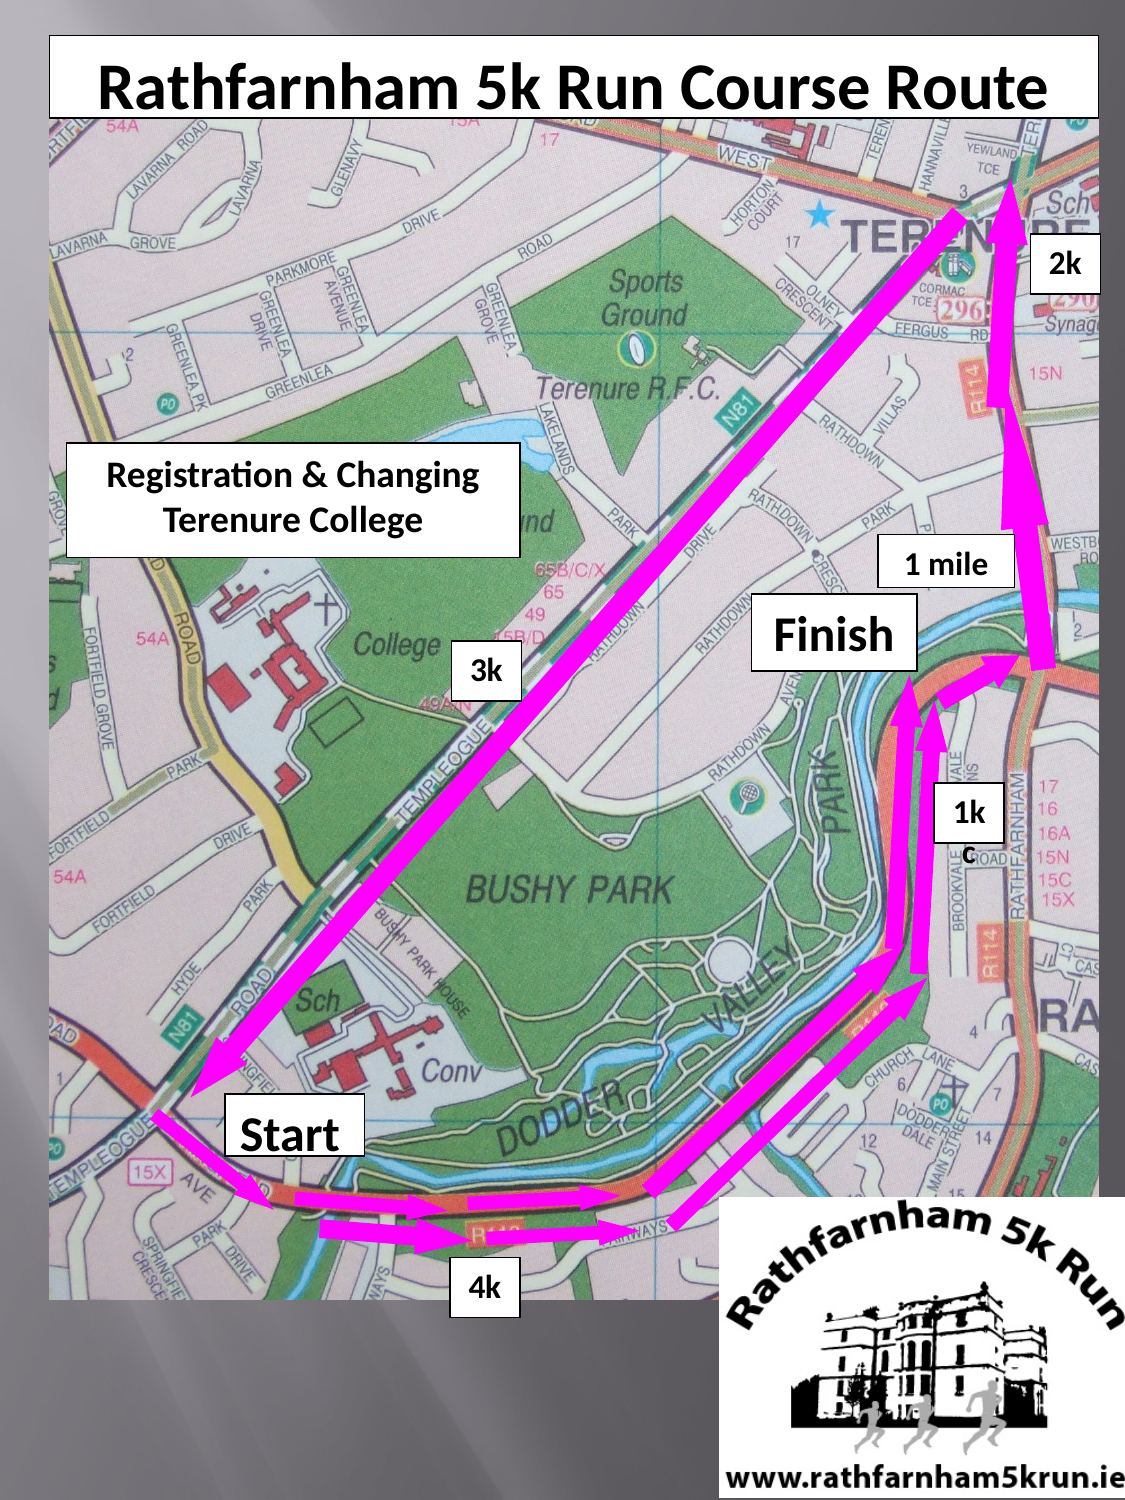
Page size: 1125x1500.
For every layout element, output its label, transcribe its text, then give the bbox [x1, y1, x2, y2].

text_box [319, 1219, 470, 1254]
text_box Registration & Changing Terenure College [66, 442, 520, 558]
text_box [666, 979, 926, 1231]
text_box [467, 1185, 619, 1210]
text_box [486, 1220, 637, 1245]
picture [49, 119, 1125, 1498]
text_box [986, 180, 1056, 671]
text_box Finish [751, 593, 917, 671]
text_box [936, 655, 1019, 709]
text_box [295, 1192, 446, 1220]
text_box 1kc [933, 783, 1004, 843]
text_box [192, 208, 968, 1096]
text_box [910, 702, 947, 974]
text_box 4k [450, 1257, 520, 1318]
text_box [642, 677, 922, 1198]
text_box Start [224, 1093, 365, 1157]
text_box 1 mile [878, 534, 1015, 588]
text_box 2k [1030, 234, 1101, 294]
text_box [150, 1109, 272, 1209]
text_box Rathfarnham 5k Run Course Route [49, 35, 1099, 119]
text_box 3k [451, 641, 522, 701]
